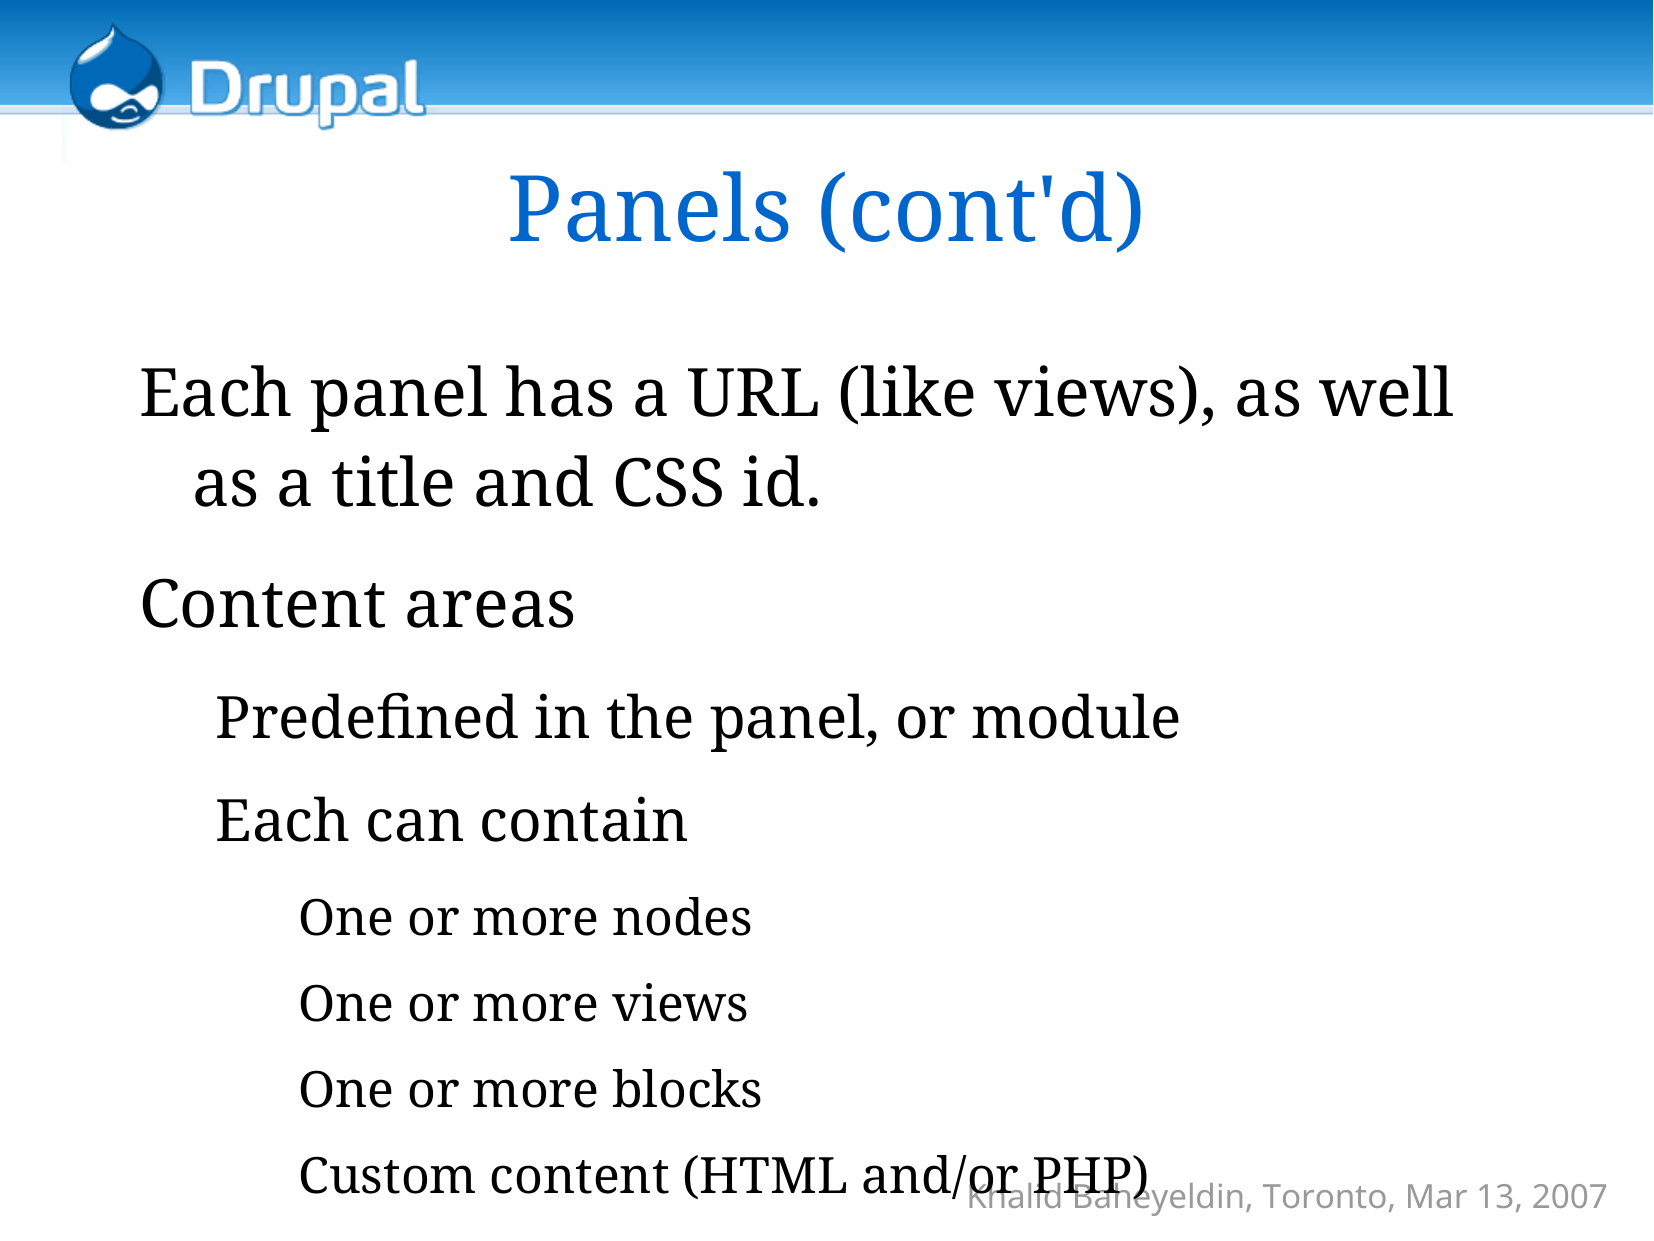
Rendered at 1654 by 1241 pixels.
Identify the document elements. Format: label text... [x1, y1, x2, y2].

title Panels (cont'd) [121, 102, 1533, 311]
picture [0, 0, 1654, 1241]
list Each panel has a URL (like views), as well as a title and CSS id. Content areas Predefined in the panel, or module Each can contain One or more nodes One or more views One or more blocks Custom content (HTML and/or PHP) [121, 344, 1533, 1127]
